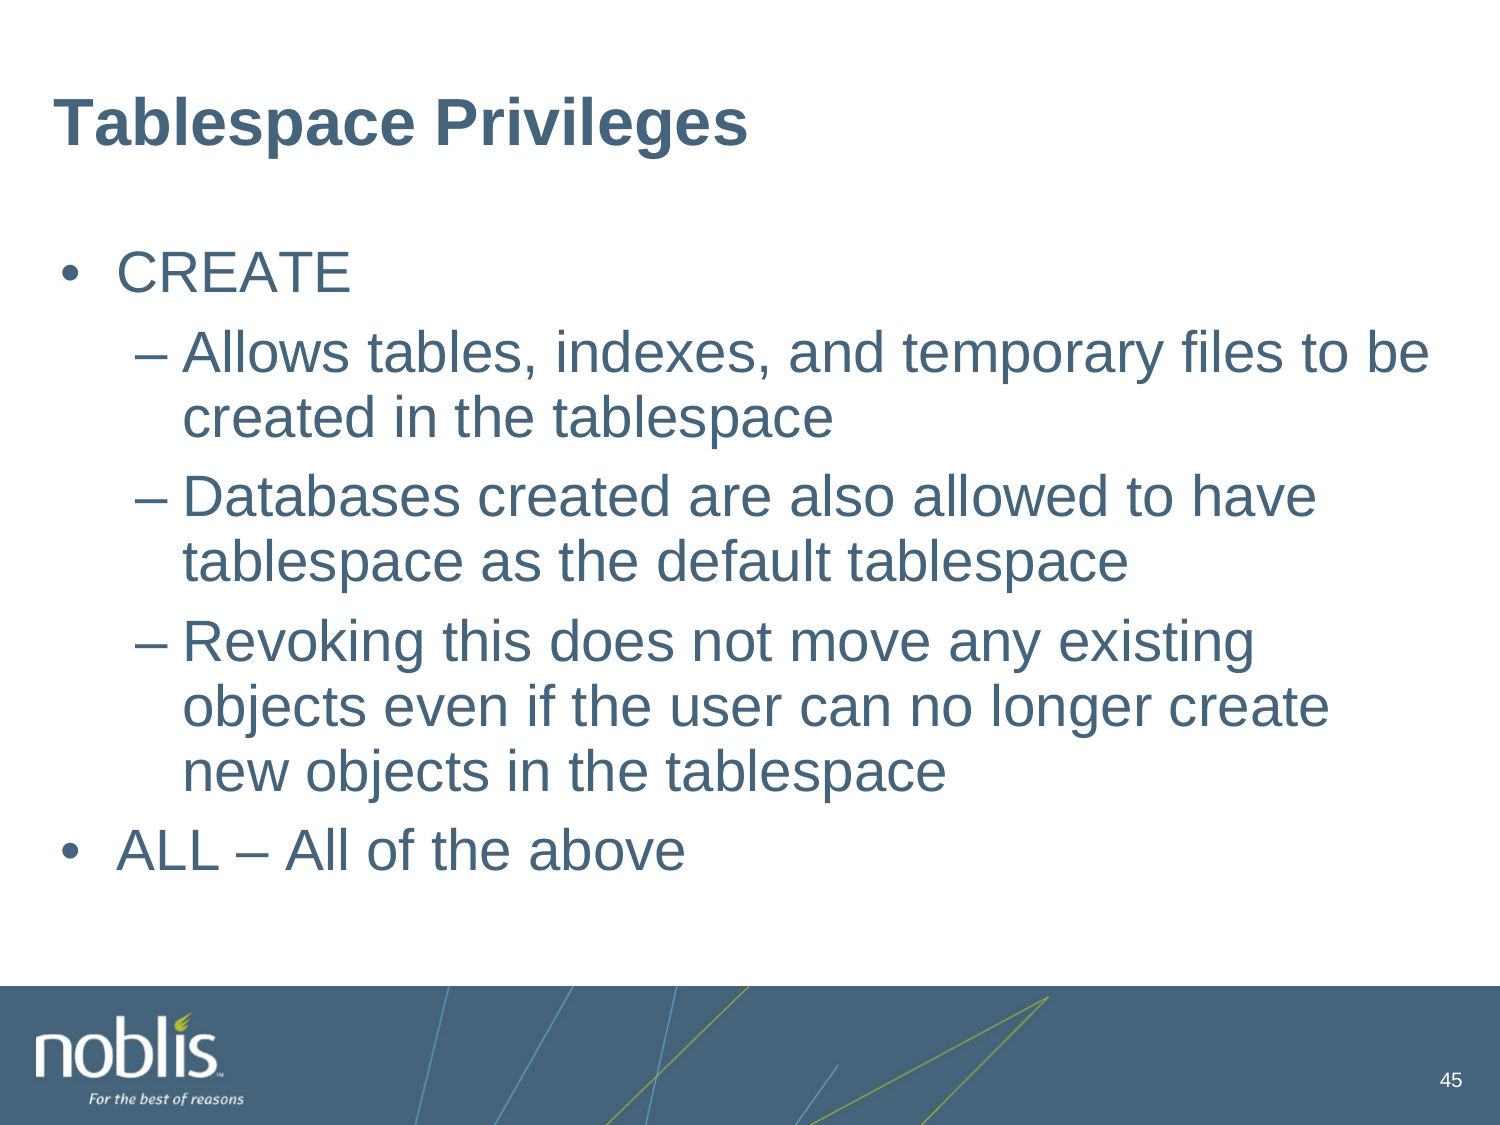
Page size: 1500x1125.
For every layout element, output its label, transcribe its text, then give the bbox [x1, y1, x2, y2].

picture [0, 986, 1500, 1125]
title Tablespace Privileges [53, 38, 1438, 211]
list CREATE Allows tables, indexes, and temporary files to be created in the tablespace Databases created are also allowed to have tablespace as the default tablespace Revoking this does not move any existing objects even if the user can no longer create new objects in the tablespace ALL – All of the above [60, 239, 1437, 968]
